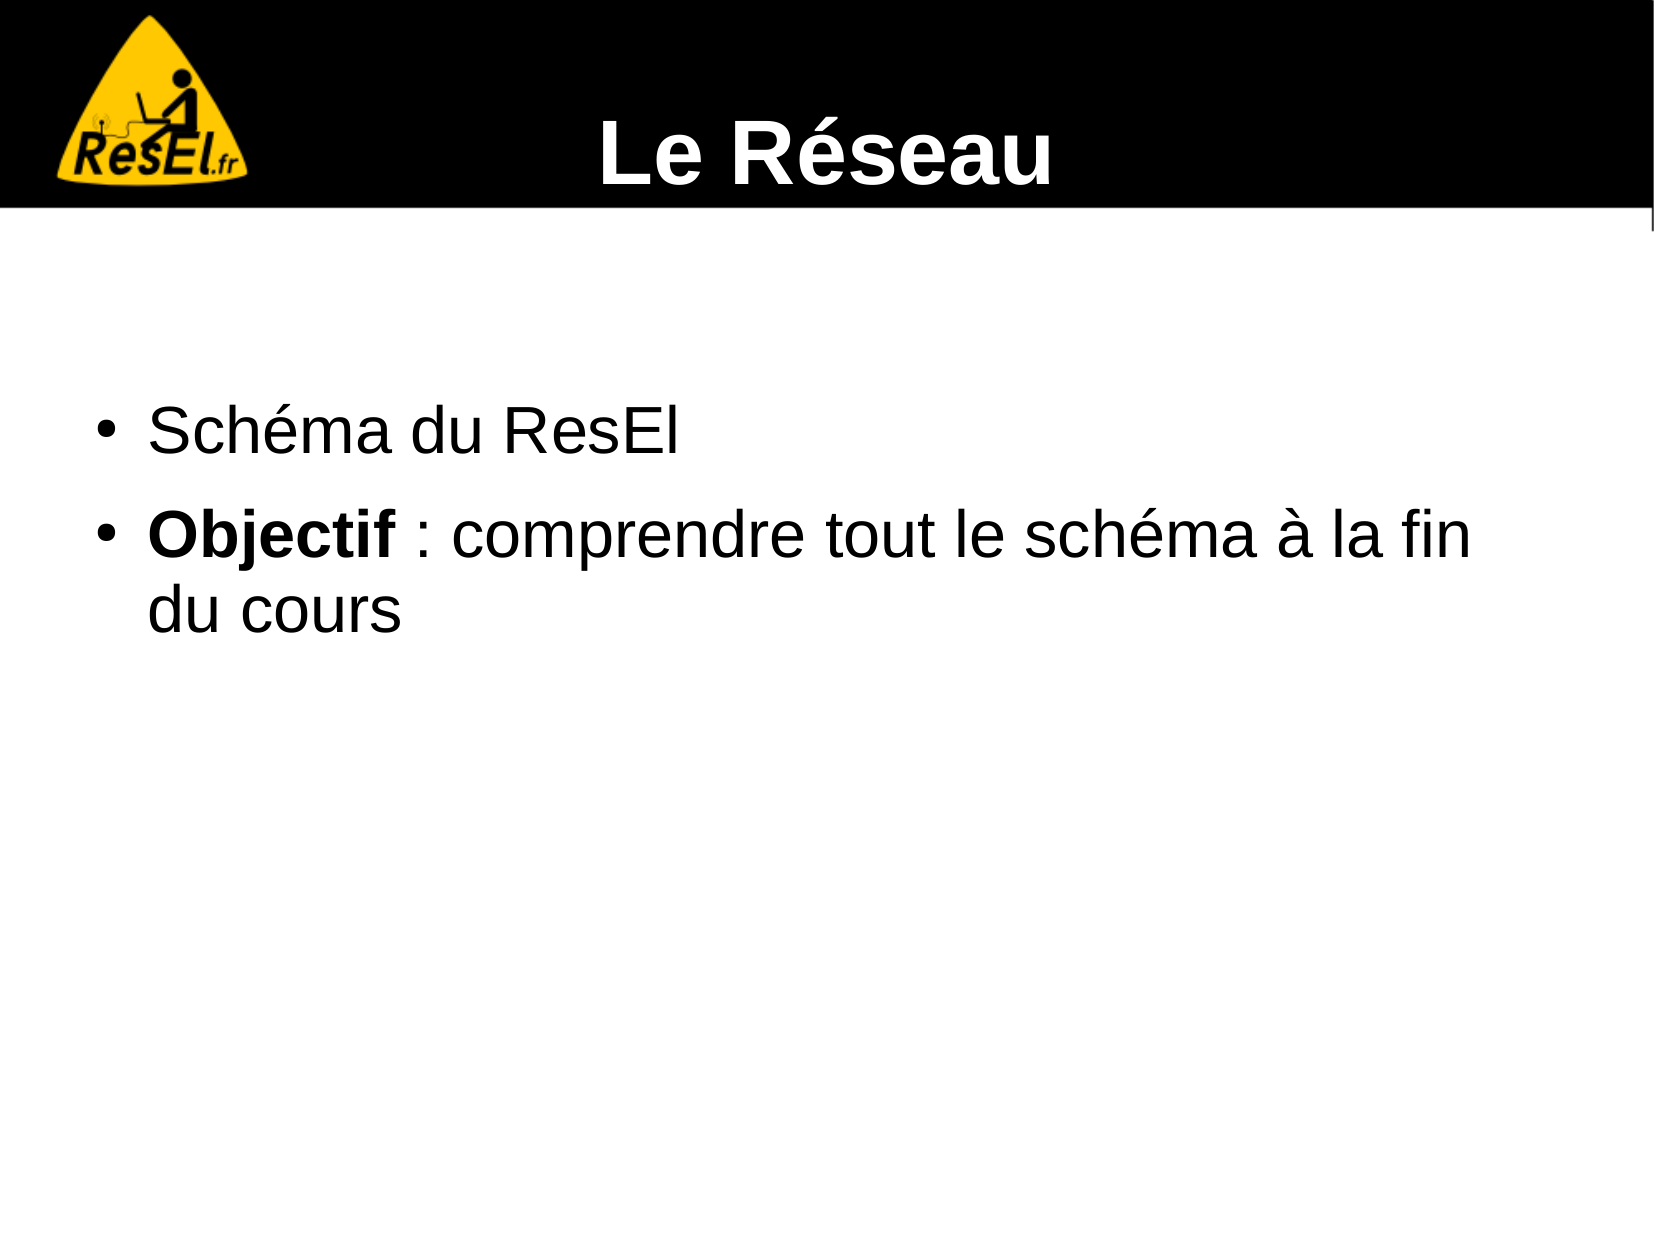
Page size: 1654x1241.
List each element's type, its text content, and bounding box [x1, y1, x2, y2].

title Le Réseau [82, 49, 1571, 257]
picture [0, 0, 1654, 1241]
list Schéma du ResEl Objectif : comprendre tout le schéma à la fin du cours [76, 288, 1565, 1093]
